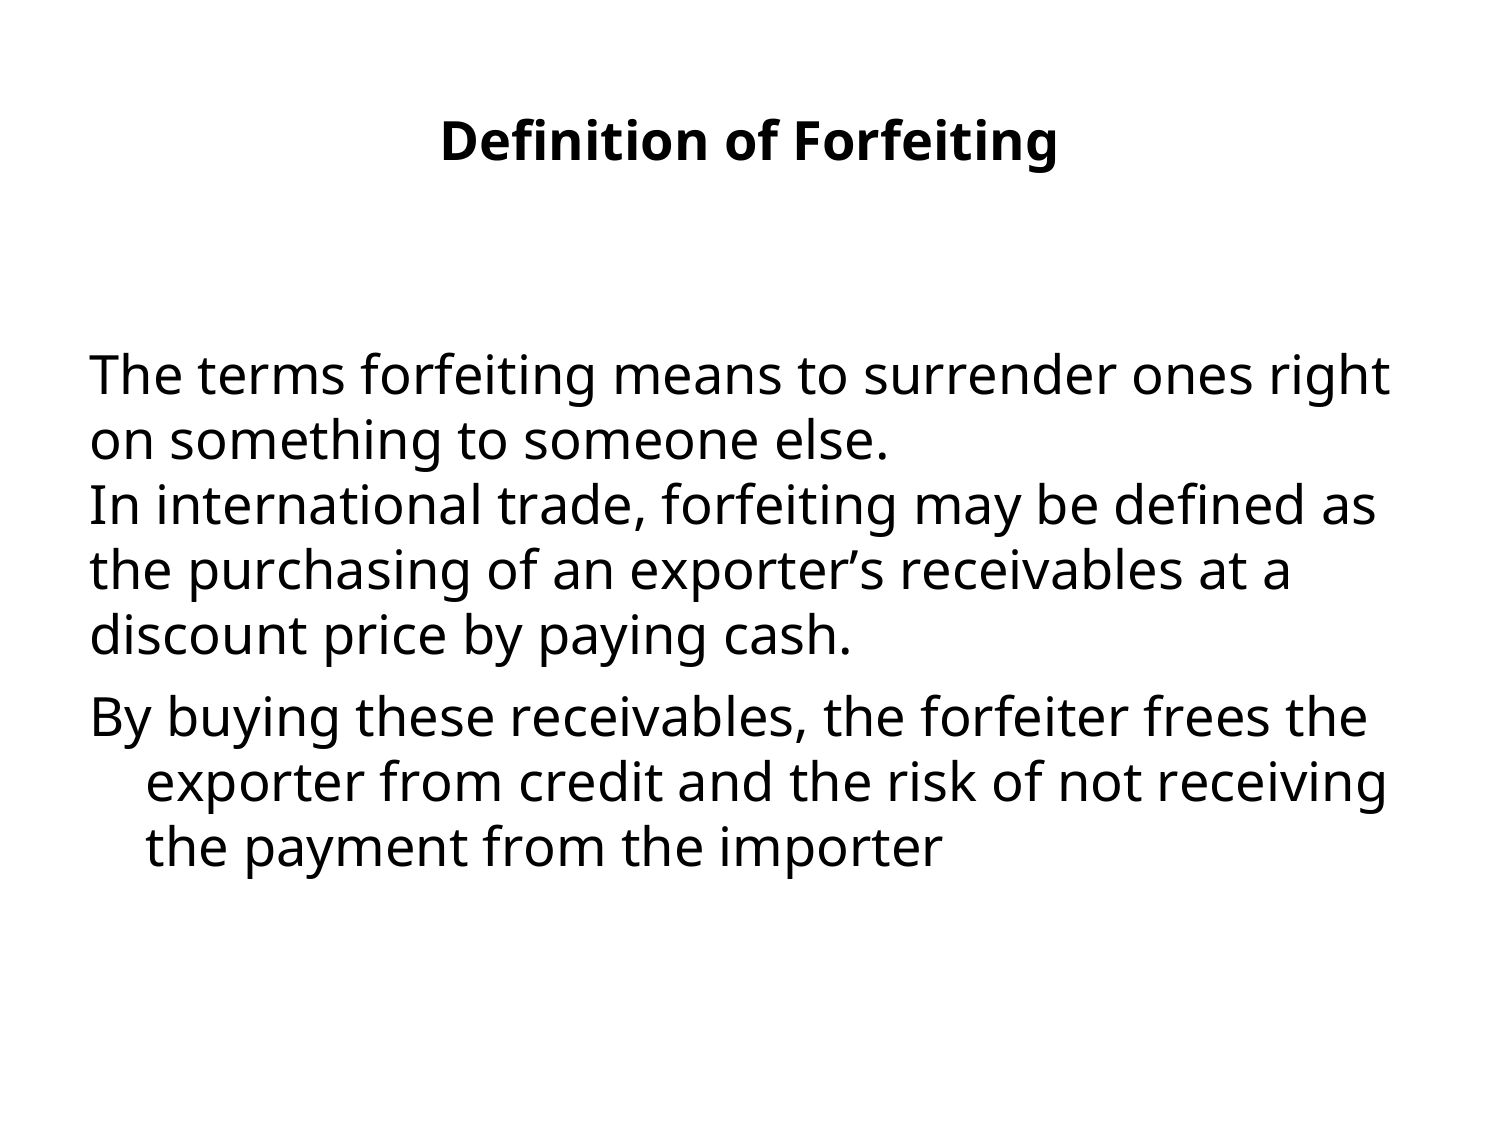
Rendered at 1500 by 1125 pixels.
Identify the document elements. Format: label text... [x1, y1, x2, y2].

title Definition of Forfeiting [75, 45, 1425, 233]
list The terms forfeiting means to surrender ones right on something to someone else. In international trade, forfeiting may be defined as the purchasing of an exporter’s receivables at a discount price by paying cash. By buying these receivables, the forfeiter frees the exporter from credit and the risk of not receiving the payment from the importer [75, 262, 1425, 1005]
